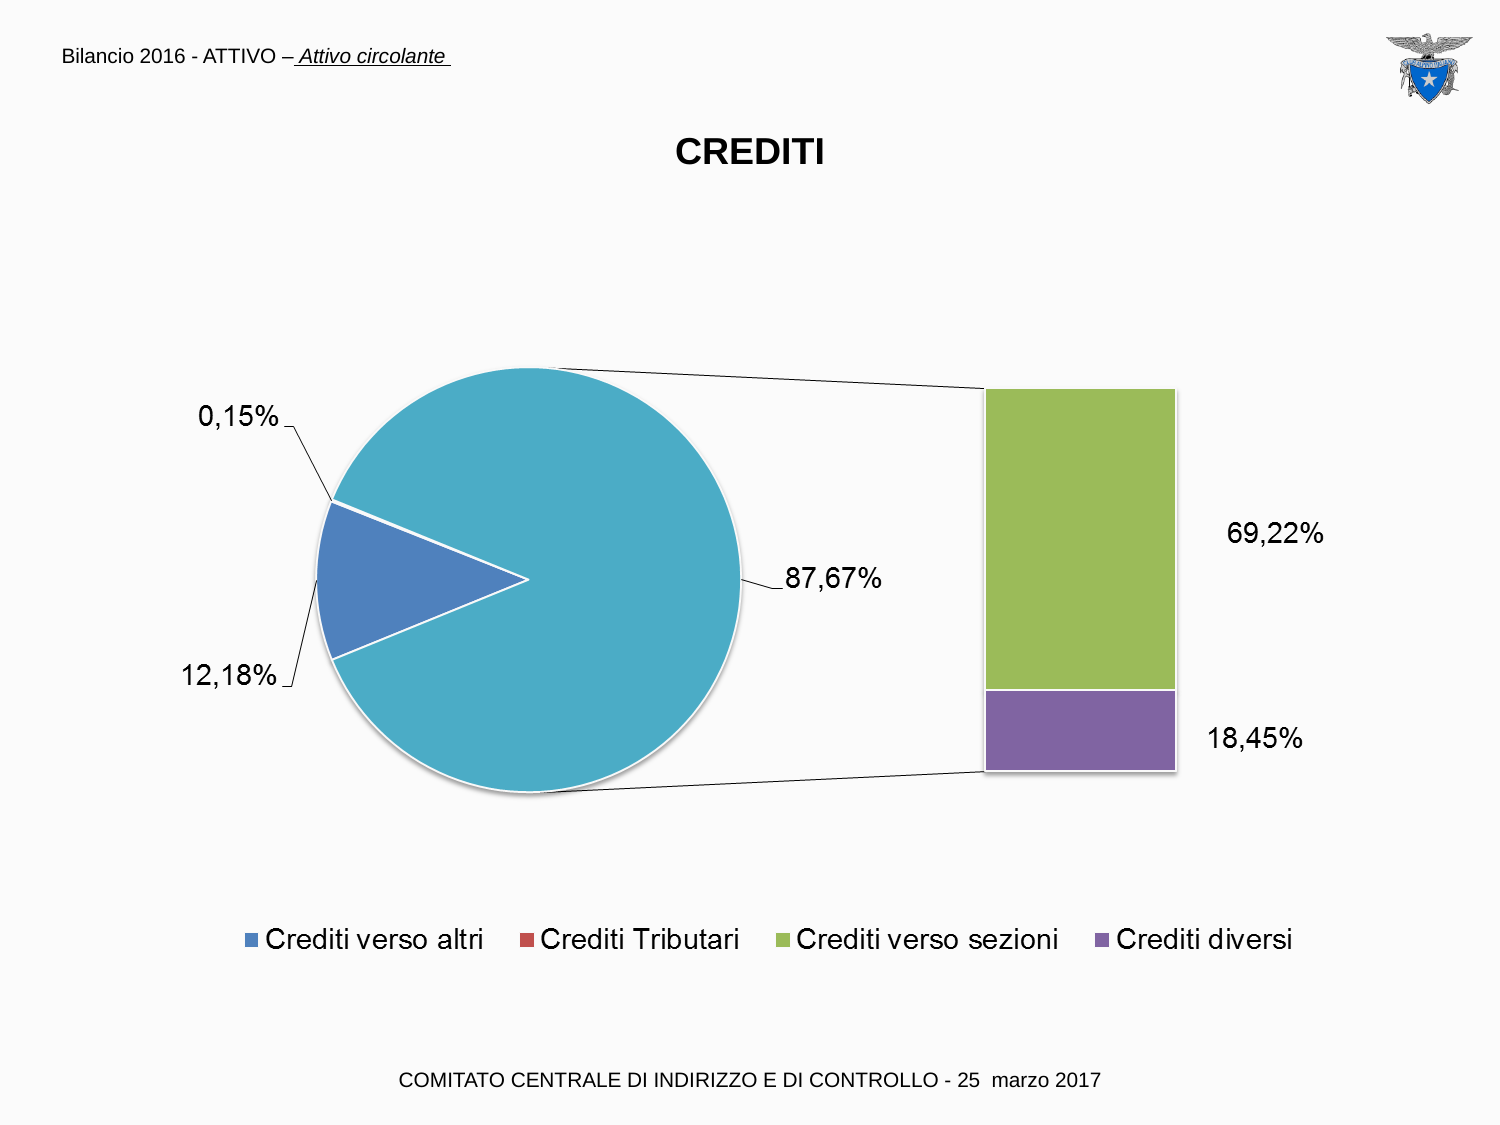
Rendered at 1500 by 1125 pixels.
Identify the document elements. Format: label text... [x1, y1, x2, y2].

chart [139, 223, 1391, 985]
text_box Bilancio 2016 - ATTIVO – Attivo circolante [46, 35, 516, 76]
picture [1382, 29, 1477, 112]
text_box CREDITI [259, 128, 1241, 171]
text_box COMITATO CENTRALE DI INDIRIZZO E DI CONTROLLO - 25 marzo 2017 [265, 1058, 1235, 1100]
picture [137, 222, 1388, 984]
